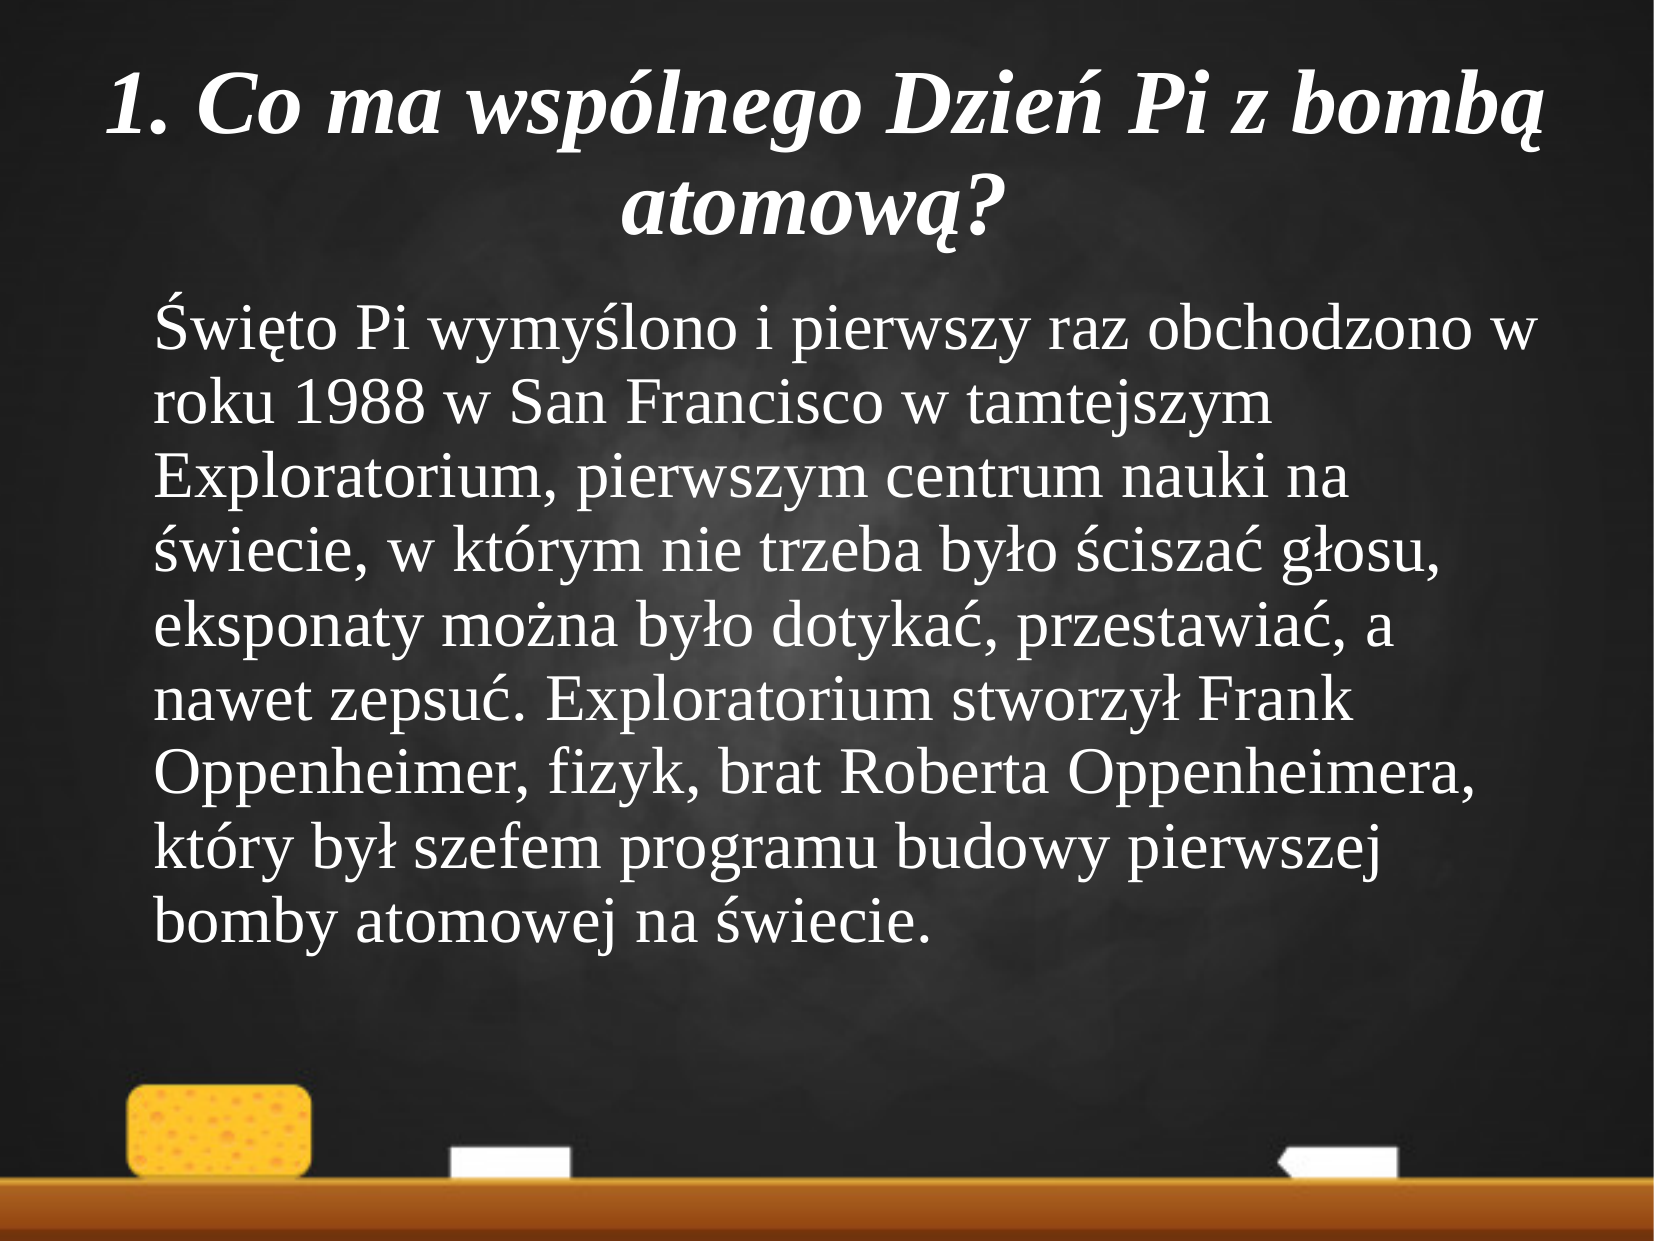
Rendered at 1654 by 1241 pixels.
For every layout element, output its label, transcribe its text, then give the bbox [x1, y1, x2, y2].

title 1. Co ma wspólnego Dzień Pi z bombą atomową? [82, 49, 1571, 257]
list Święto Pi wymyślono i pierwszy raz obchodzono w roku 1988 w San Francisco w tamtejszym Exploratorium, pierwszym centrum nauki na świecie, w którym nie trzeba było ściszać głosu, eksponaty można było dotykać, przestawiać, a nawet zepsuć. Exploratorium stworzył Frank Oppenheimer, fizyk, brat Roberta Oppenheimera, który był szefem programu budowy pierwszej bomby atomowej na świecie. [82, 290, 1571, 1109]
picture [0, 0, 1654, 1241]
